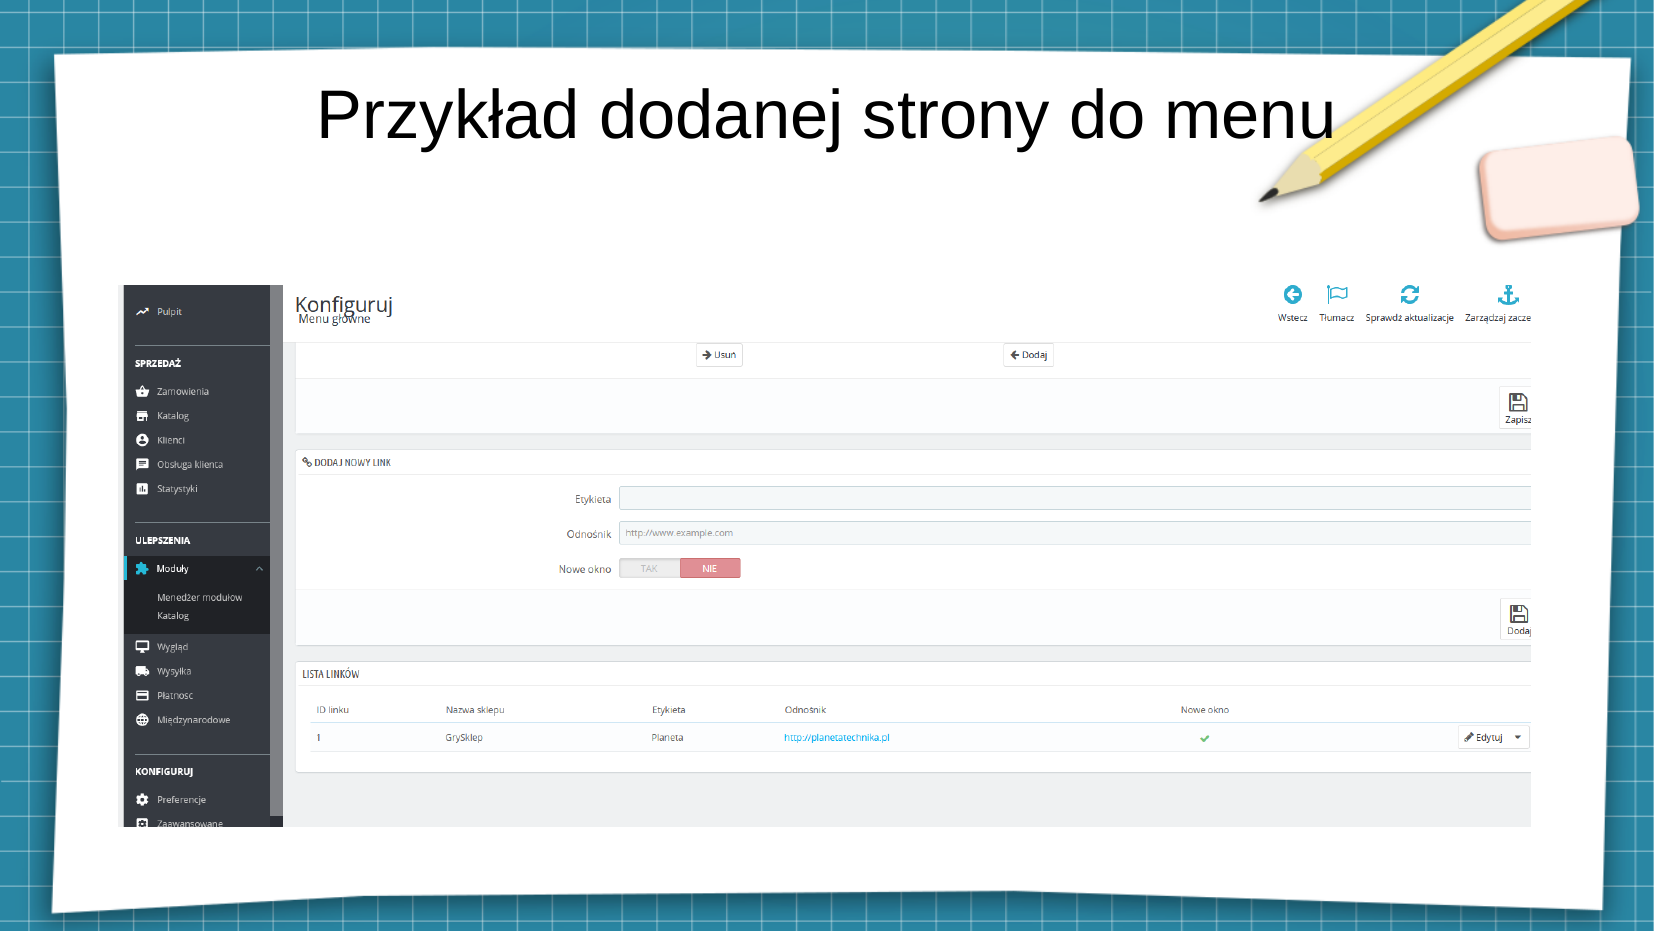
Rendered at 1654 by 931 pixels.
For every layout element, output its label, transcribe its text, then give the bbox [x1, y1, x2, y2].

title Przykład dodanej strony do menu [82, 37, 1571, 193]
picture [0, 0, 1654, 931]
